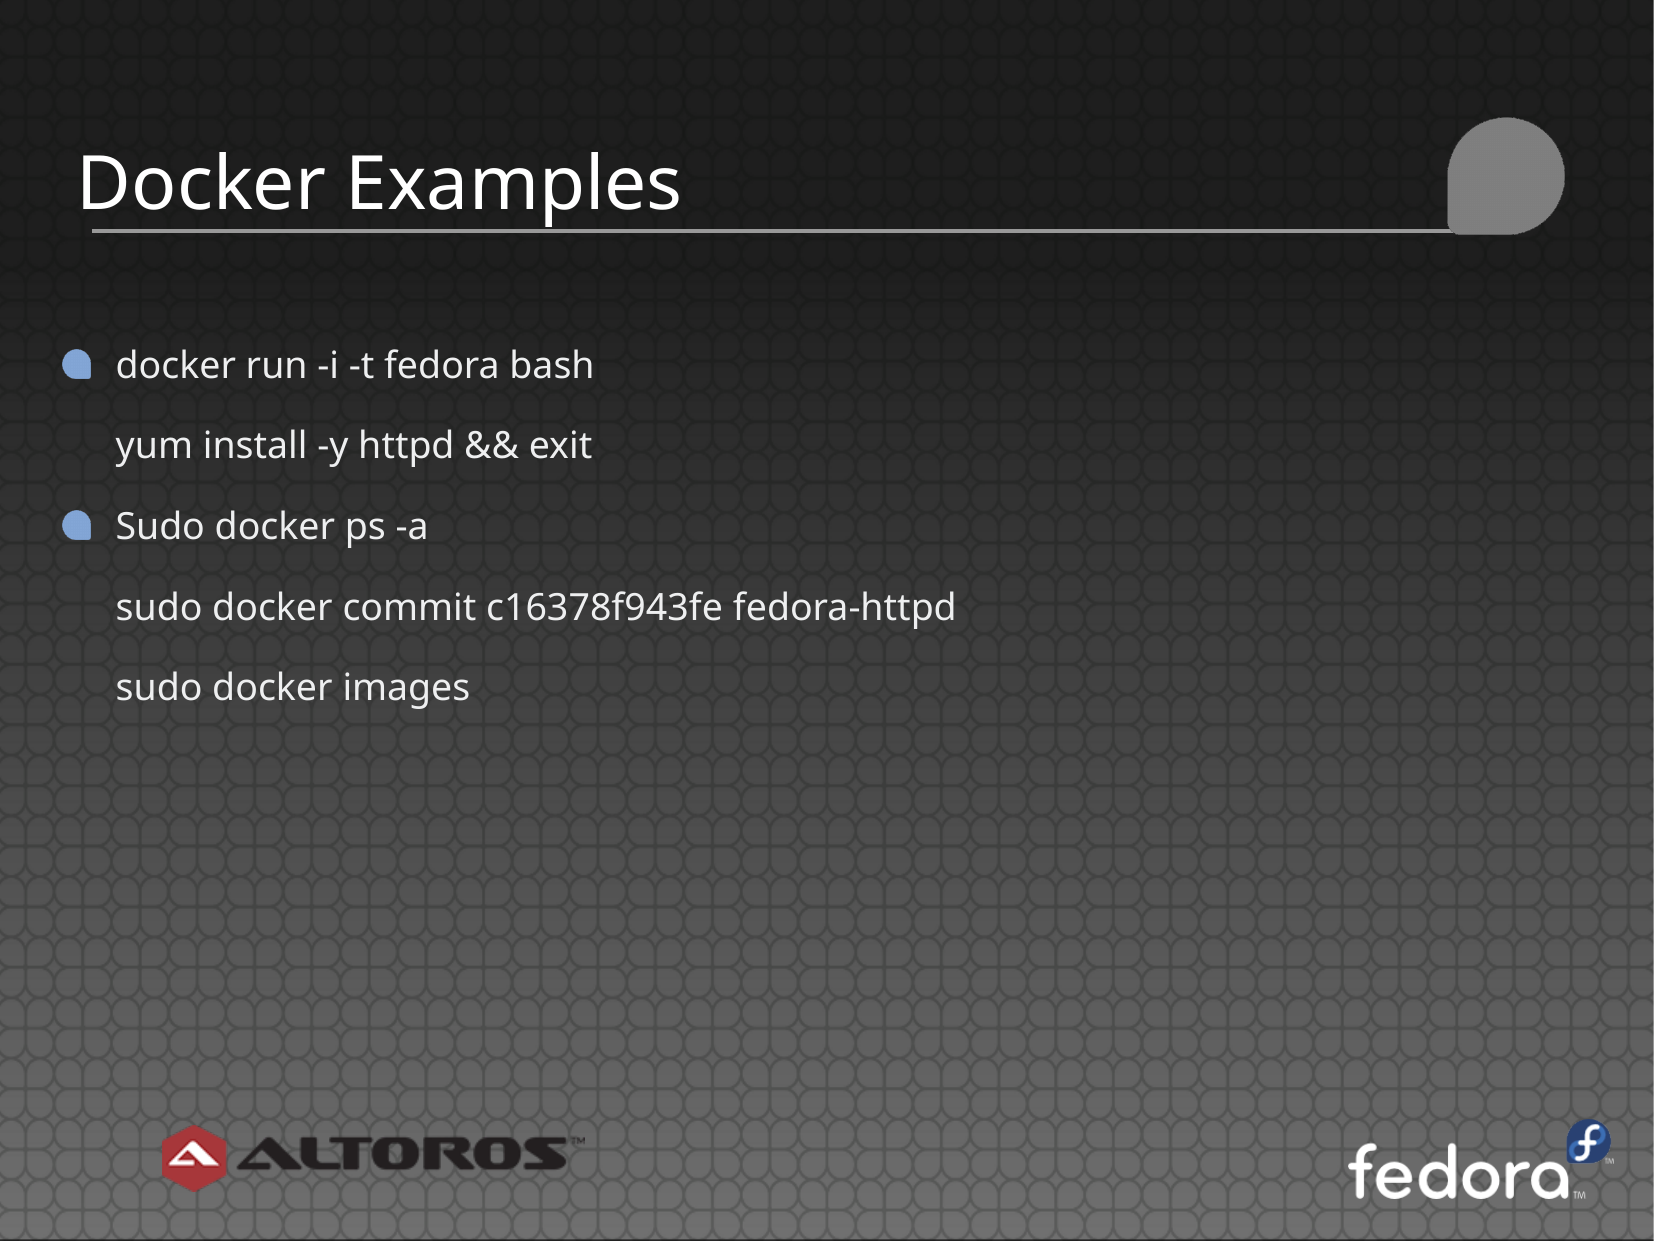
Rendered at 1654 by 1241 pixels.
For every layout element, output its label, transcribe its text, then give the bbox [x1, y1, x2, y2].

title Docker Examples [1514, 112, 1566, 249]
picture [162, 1125, 585, 1192]
picture [0, 0, 1654, 1241]
list docker run -i -t fedora bash yum install -y httpd && exit Sudo docker ps -a sudo docker commit c16378f943fe fedora-httpd sudo docker images [44, 90, 1514, 1241]
